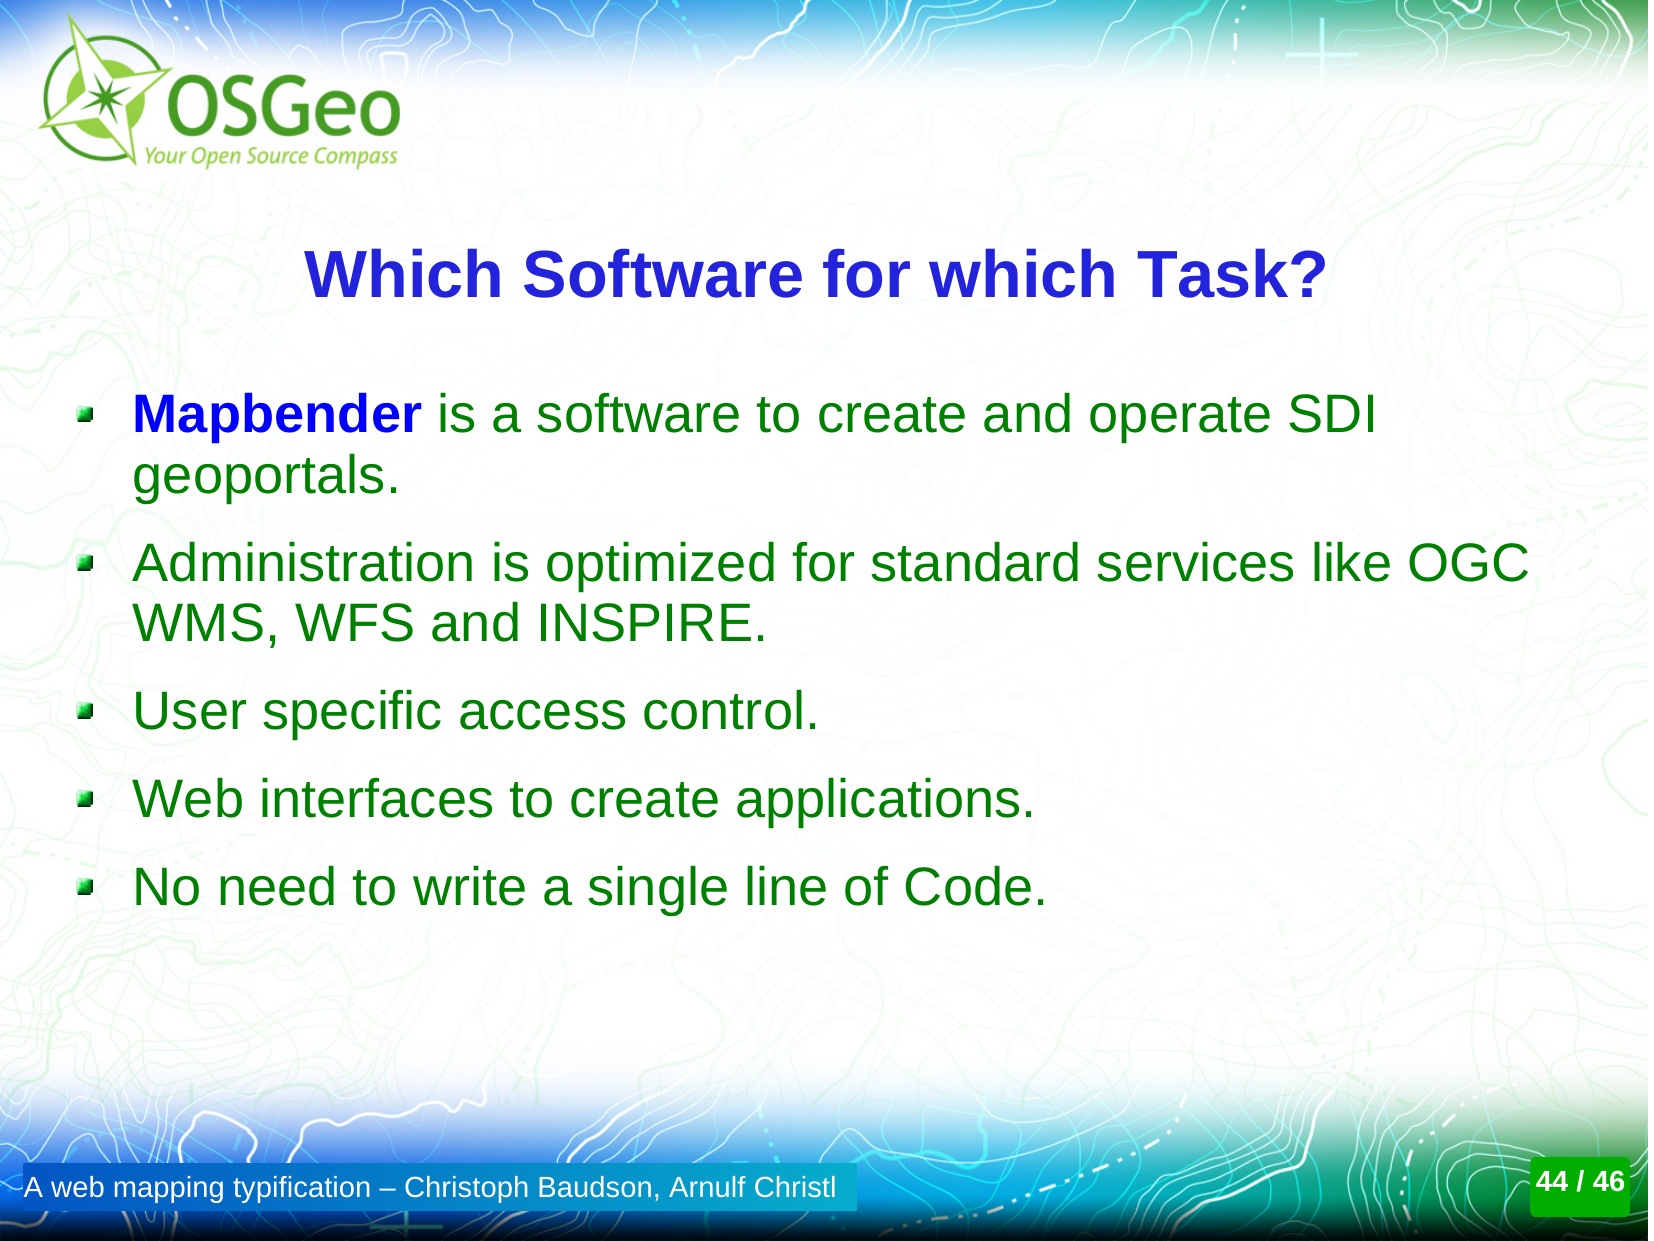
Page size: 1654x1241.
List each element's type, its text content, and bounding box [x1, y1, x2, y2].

list Mapbender is a software to create and operate SDI geoportals. Administration is optimized for standard services like OGC WMS, WFS and INSPIRE. User specific access control. Web interfaces to create applications. No need to write a single line of Code. [76, 383, 1565, 1203]
picture [0, 0, 1648, 1241]
title Which Software for which Task? [82, 208, 1571, 342]
